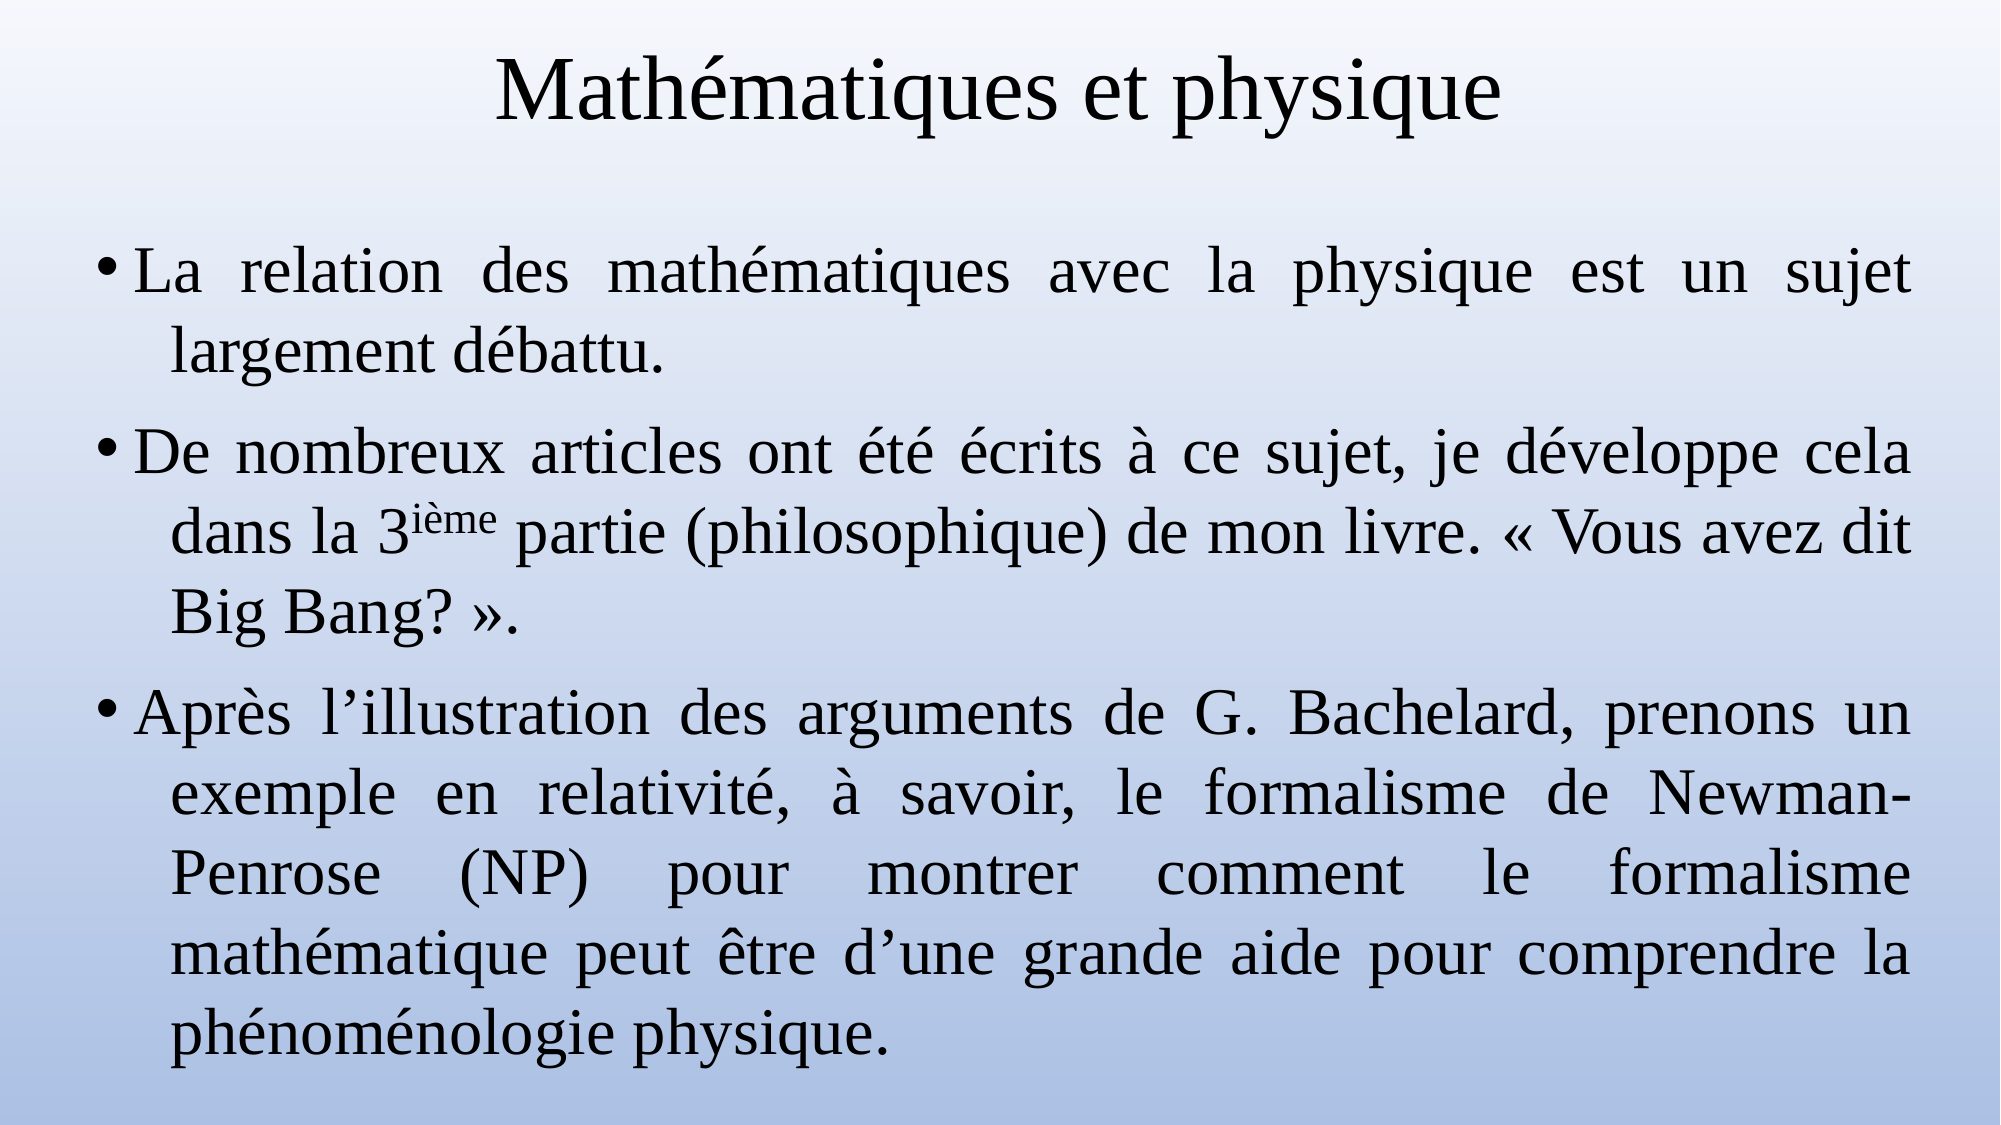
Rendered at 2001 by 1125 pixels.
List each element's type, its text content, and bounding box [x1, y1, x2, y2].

title Mathématiques et physique [137, 21, 1863, 159]
list La relation des mathématiques avec la physique est un sujet largement débattu. De nombreux articles ont été écrits à ce sujet, je développe cela dans la 3ième partie (philosophique) de mon livre. « Vous avez dit Big Bang? ». Après l’illustration des arguments de G. Bachelard, prenons un exemple en relativité, à savoir, le formalisme de Newman-Penrose (NP) pour montrer comment le formalisme mathématique peut être d’une grande aide pour comprendre la phénoménologie physique. [80, 217, 1931, 1104]
